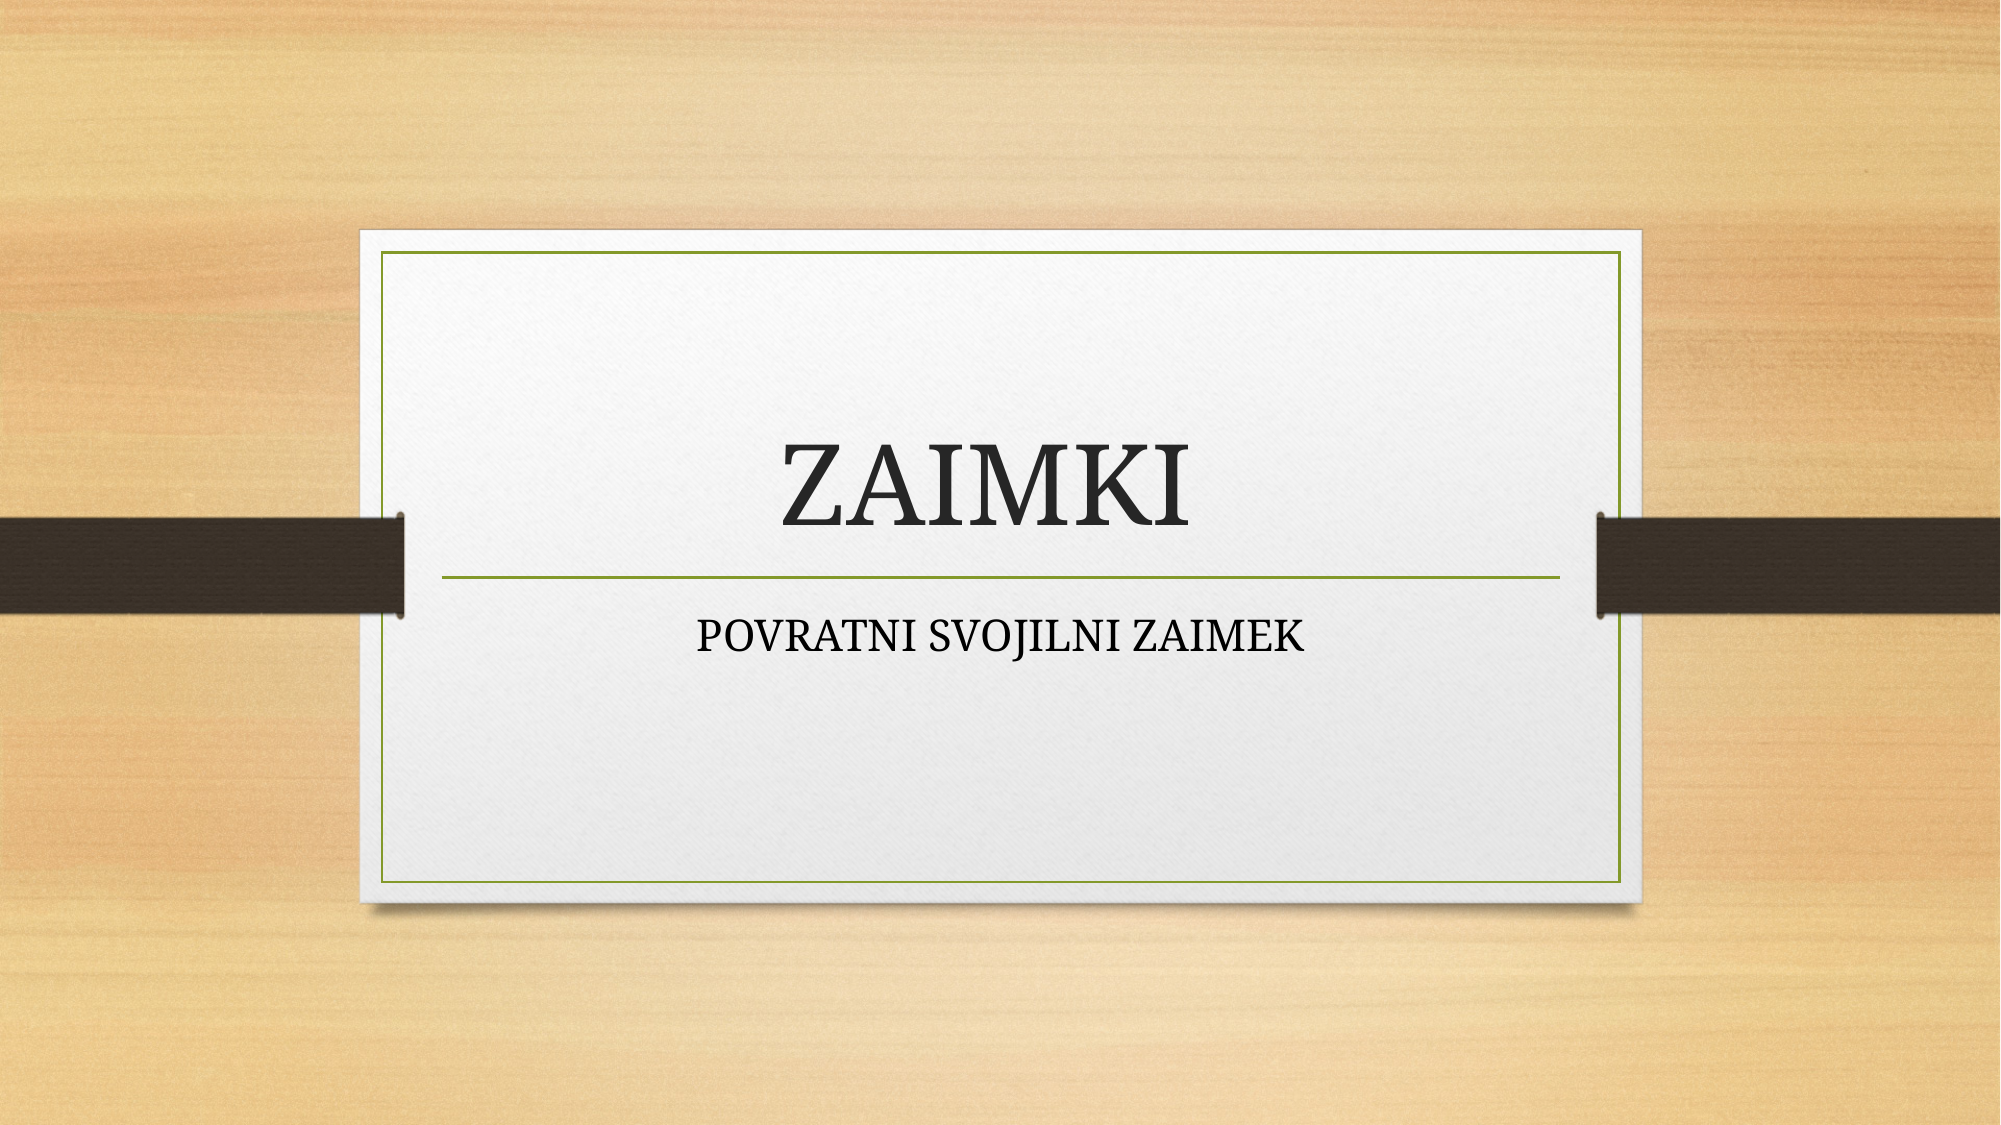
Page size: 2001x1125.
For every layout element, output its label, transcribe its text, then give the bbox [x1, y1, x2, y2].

subtitle POVRATNI SVOJILNI ZAIMEK [441, 600, 1560, 817]
title ZAIMKI [441, 306, 1560, 556]
